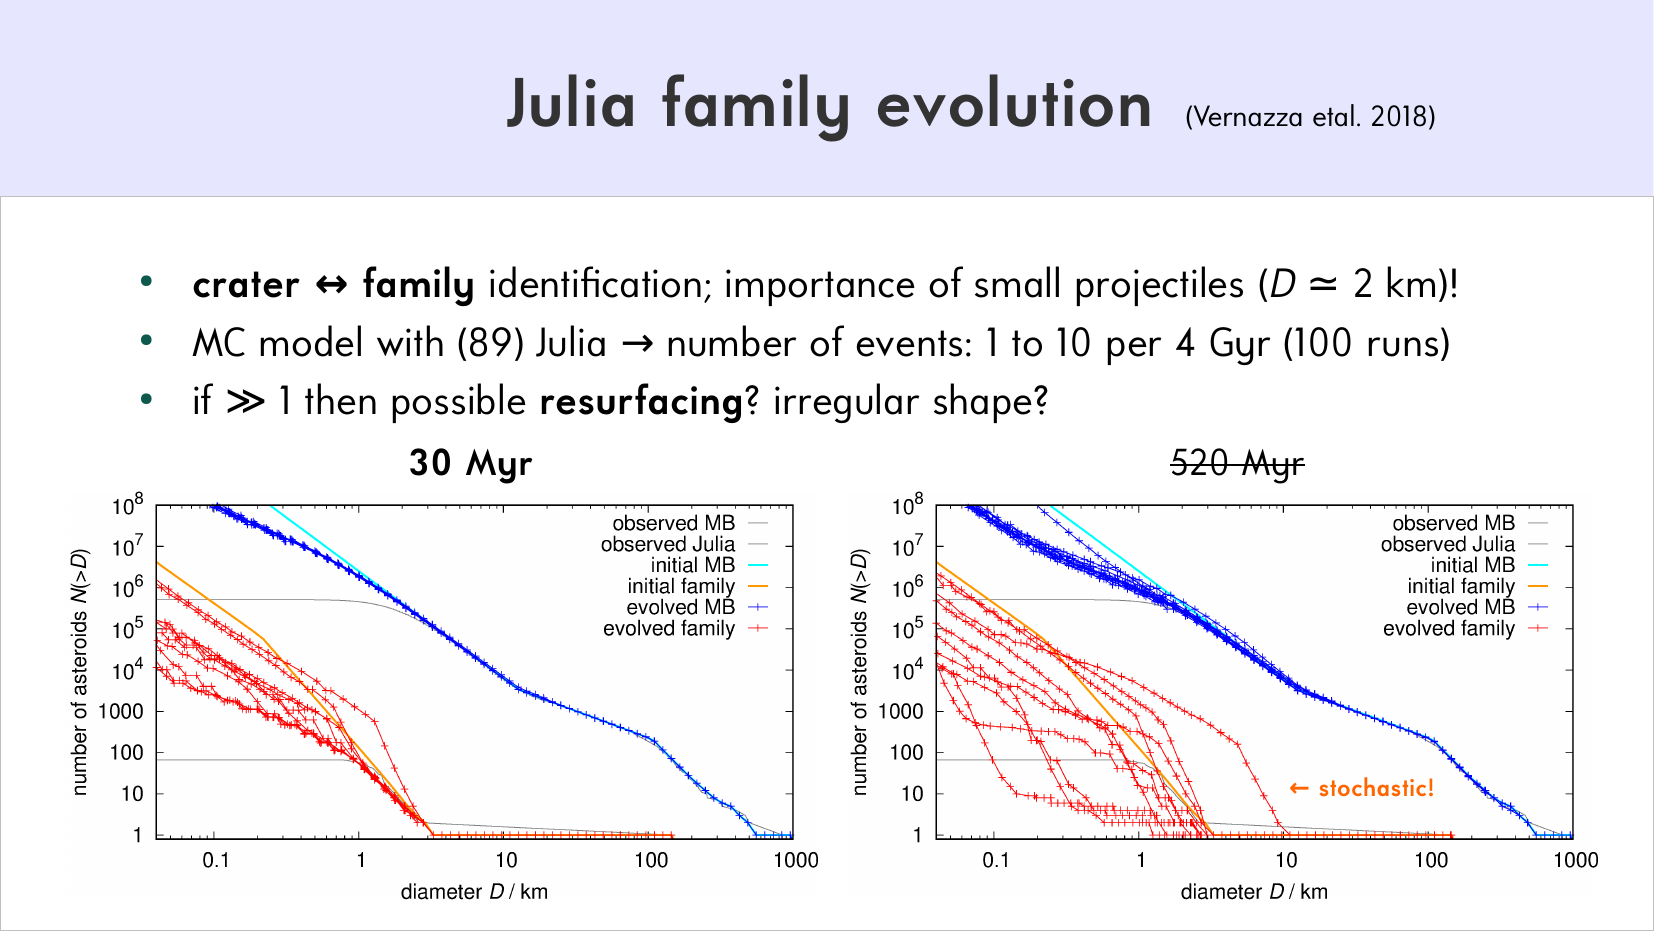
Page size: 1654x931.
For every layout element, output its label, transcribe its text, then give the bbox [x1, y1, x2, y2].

text_box (Vernazza etal. 2018) [1170, 91, 1452, 141]
text_box ← stochastic! [1274, 765, 1451, 811]
list crater ↔ family identification; importance of small projectiles (D ≃ 2 km)! MC model with (89) Julia → number of events: 1 to 10 per 4 Gyr (100 runs) if ≫ 1 then possible resurfacing? irregular shape? [121, 258, 1534, 798]
text_box 30 Myr [393, 432, 550, 492]
picture [846, 491, 1598, 902]
text_box 520 Myr [1155, 432, 1320, 492]
title Julia family evolution [124, 23, 1537, 179]
picture [66, 491, 818, 902]
